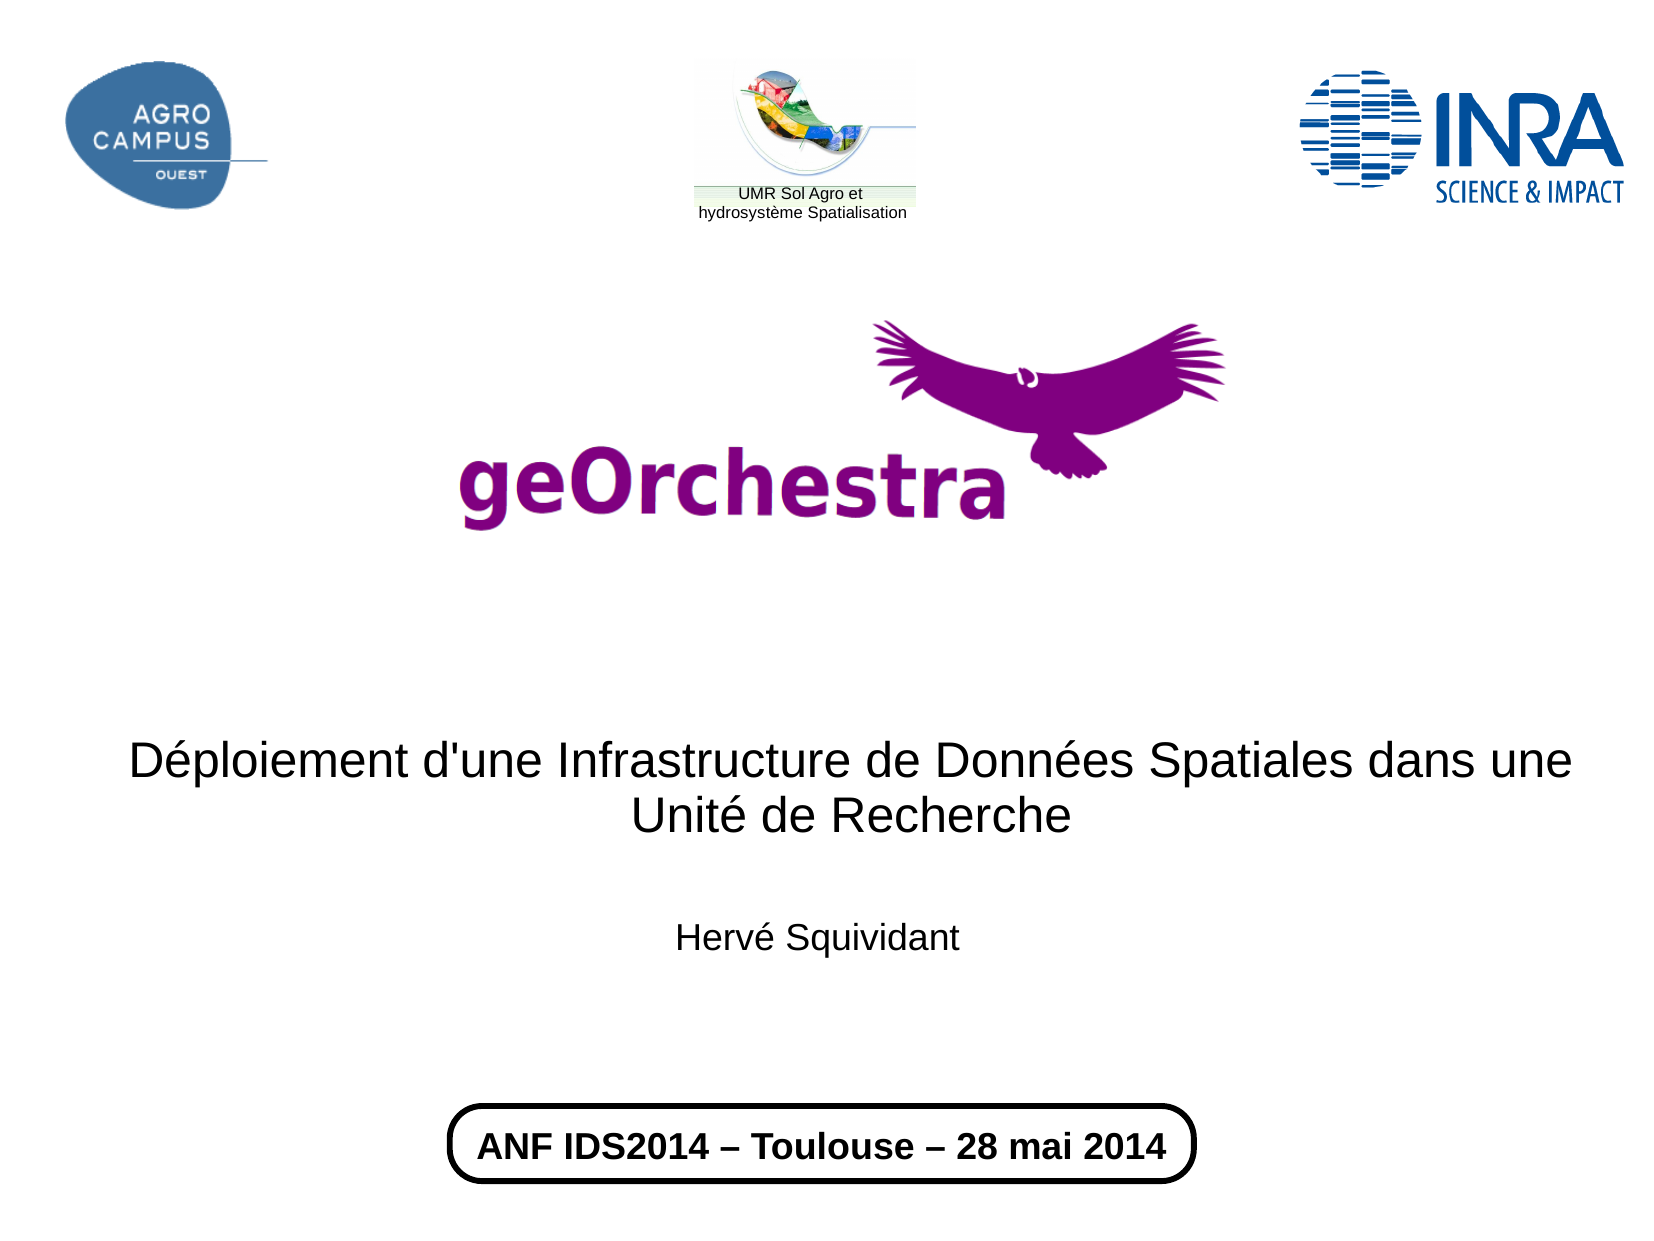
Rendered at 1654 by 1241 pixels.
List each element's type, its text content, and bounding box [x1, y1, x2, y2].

text_box Hervé Squividant [660, 908, 975, 966]
picture [65, 61, 273, 210]
picture [694, 58, 916, 177]
picture [452, 298, 1245, 564]
subtitle Déploiement d'une Infrastructure de Données Spatiales dans une Unité de Recherche [107, 642, 1596, 934]
picture [1299, 70, 1624, 203]
text_box UMR Sol Agro et hydrosystème Spatialisation [679, 177, 923, 237]
text_box ANF IDS2014 – Toulouse – 28 mai 2014 [461, 1117, 1181, 1176]
